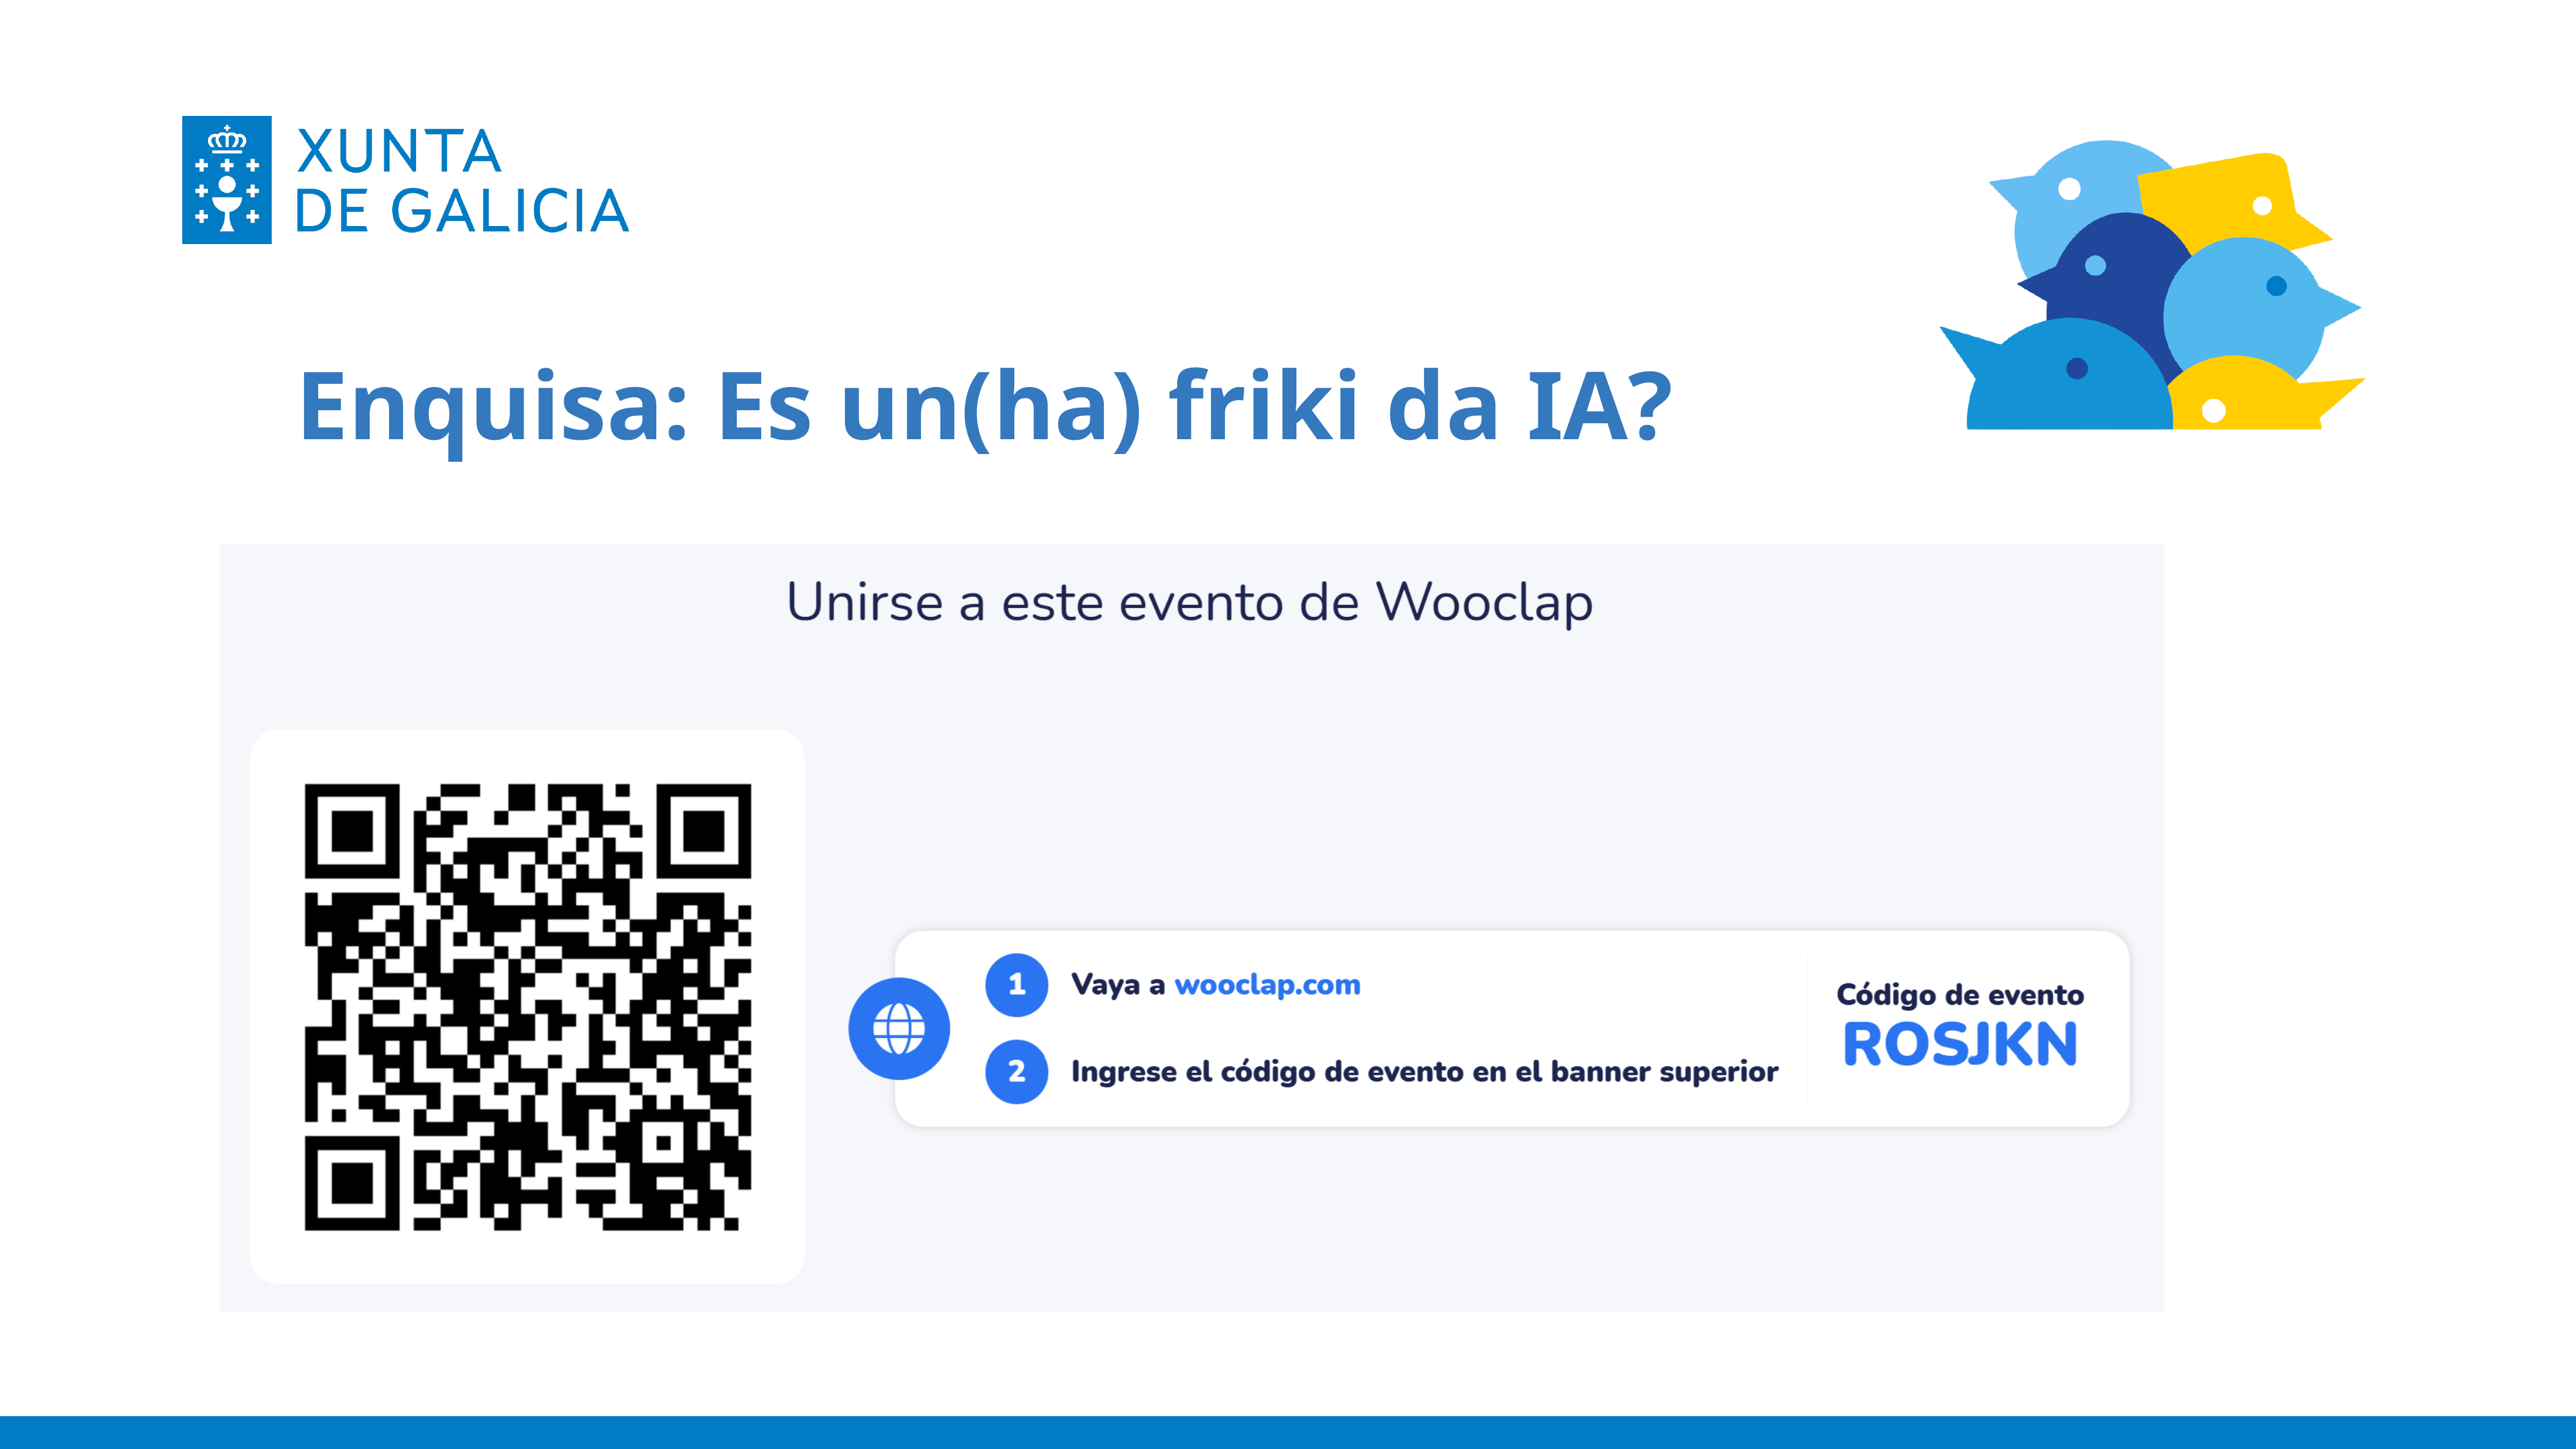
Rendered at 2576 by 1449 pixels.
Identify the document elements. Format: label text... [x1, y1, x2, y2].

picture [182, 116, 629, 244]
text_box Enquisa: Es un(ha) friki da IA? [178, 334, 1792, 511]
text_box [0, 1416, 2576, 1449]
picture [1902, 121, 2396, 433]
picture [220, 544, 2164, 1312]
